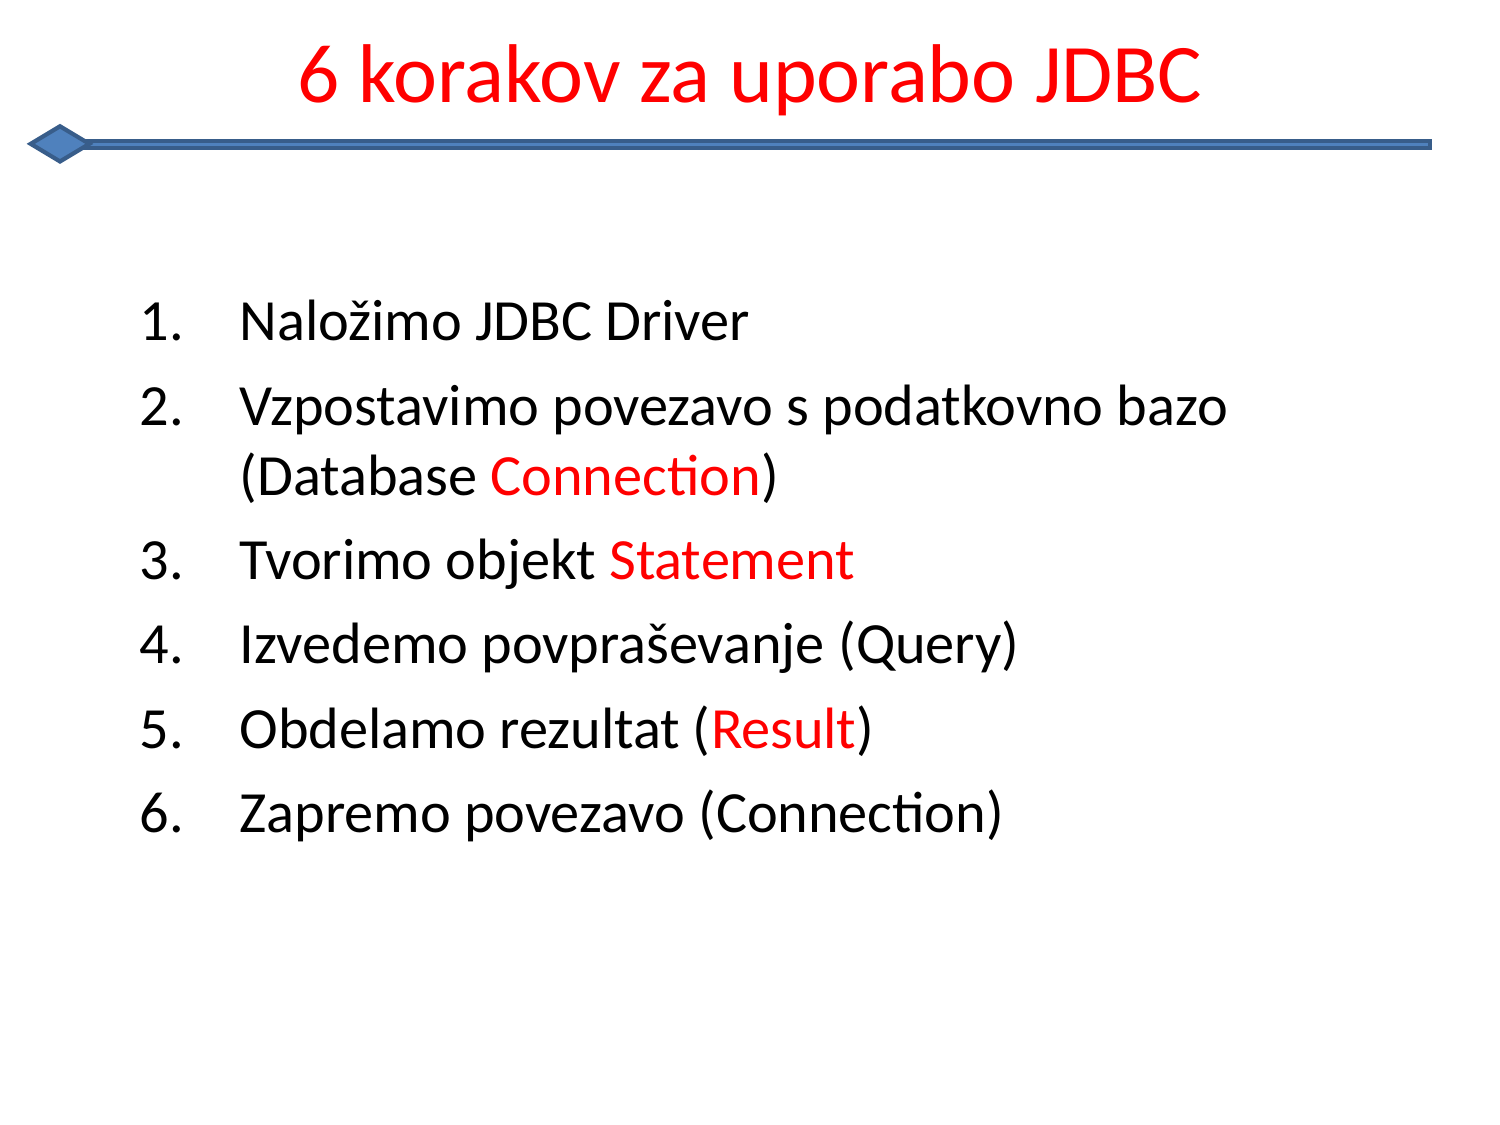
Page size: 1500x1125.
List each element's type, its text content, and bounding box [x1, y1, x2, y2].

title 6 korakov za uporabo JDBC [75, 0, 1426, 138]
list Naložimo JDBC Driver Vzpostavimo povezavo s podatkovno bazo (Database Connection) Tvorimo objekt Statement Izvedemo povpraševanje (Query) Obdelamo rezultat (Result) Zapremo povezavo (Connection) [125, 275, 1401, 951]
